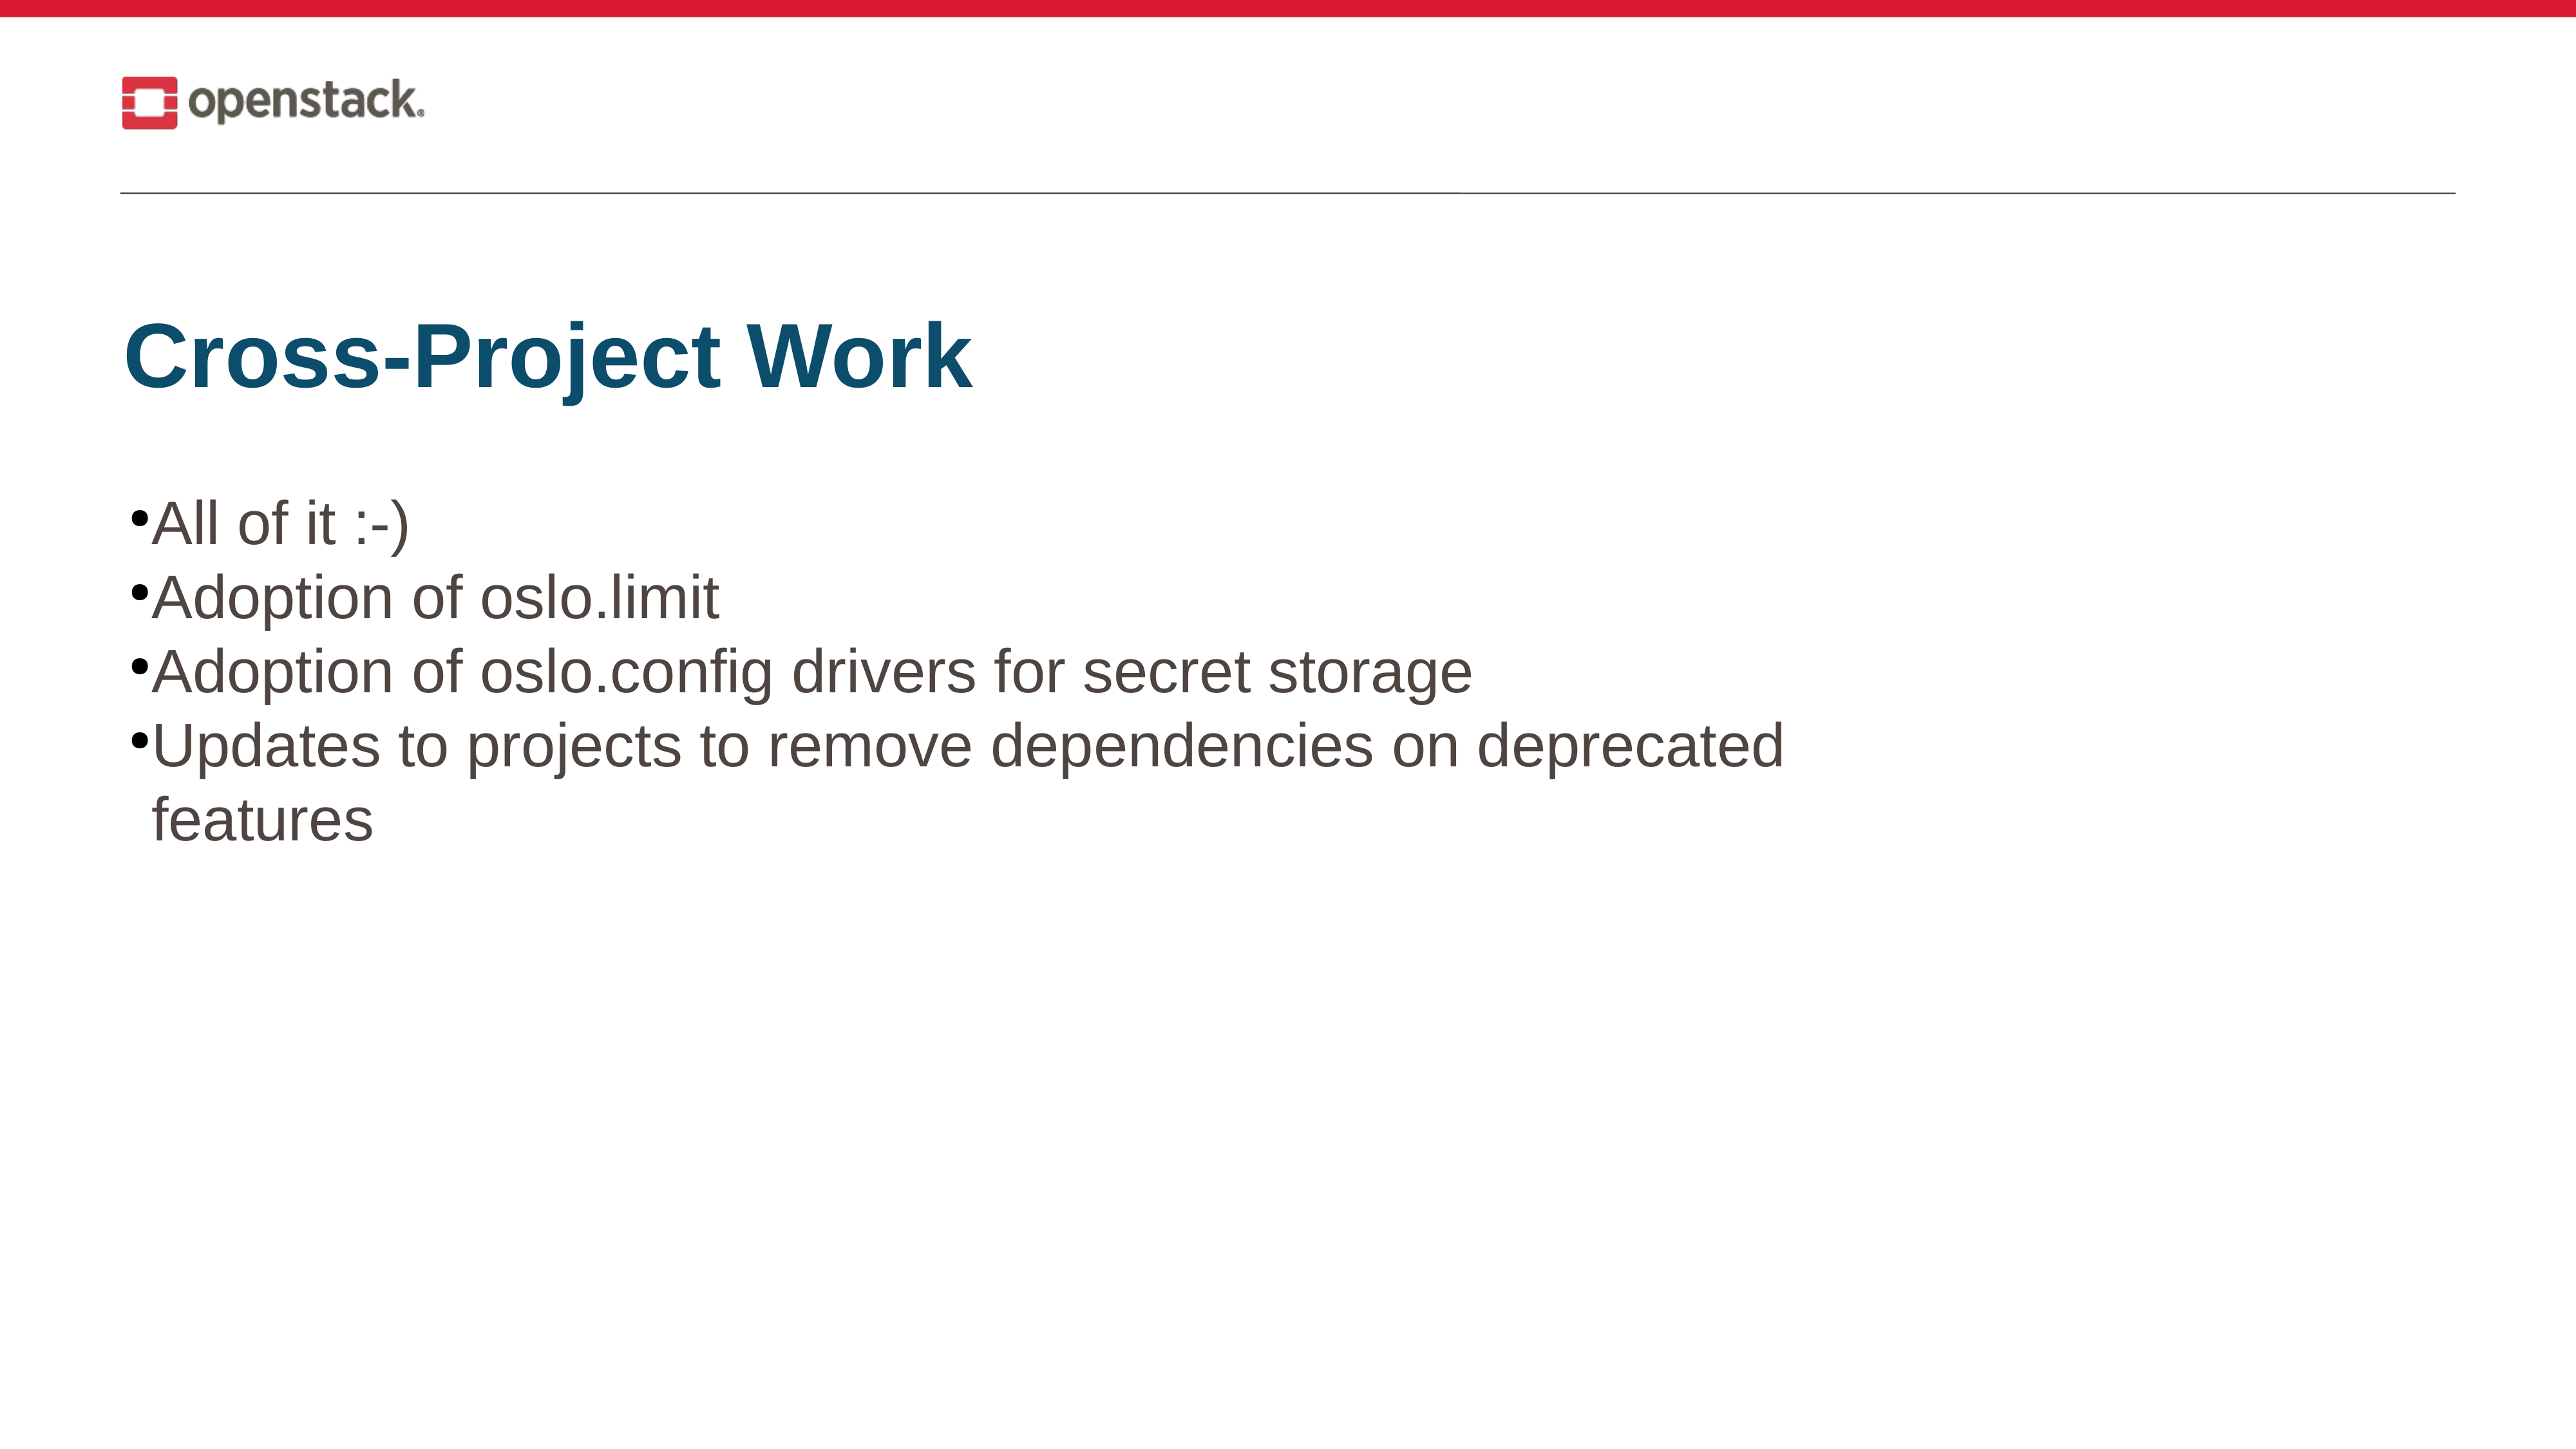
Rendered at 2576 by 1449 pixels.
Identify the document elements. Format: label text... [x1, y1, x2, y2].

text_box All of it :-) Adoption of oslo.limit Adoption of oslo.config drivers for secret storage Updates to projects to remove dependencies on deprecated features [123, 477, 1803, 1408]
text_box Cross-Project Work [118, 260, 1198, 411]
picture [122, 77, 426, 131]
